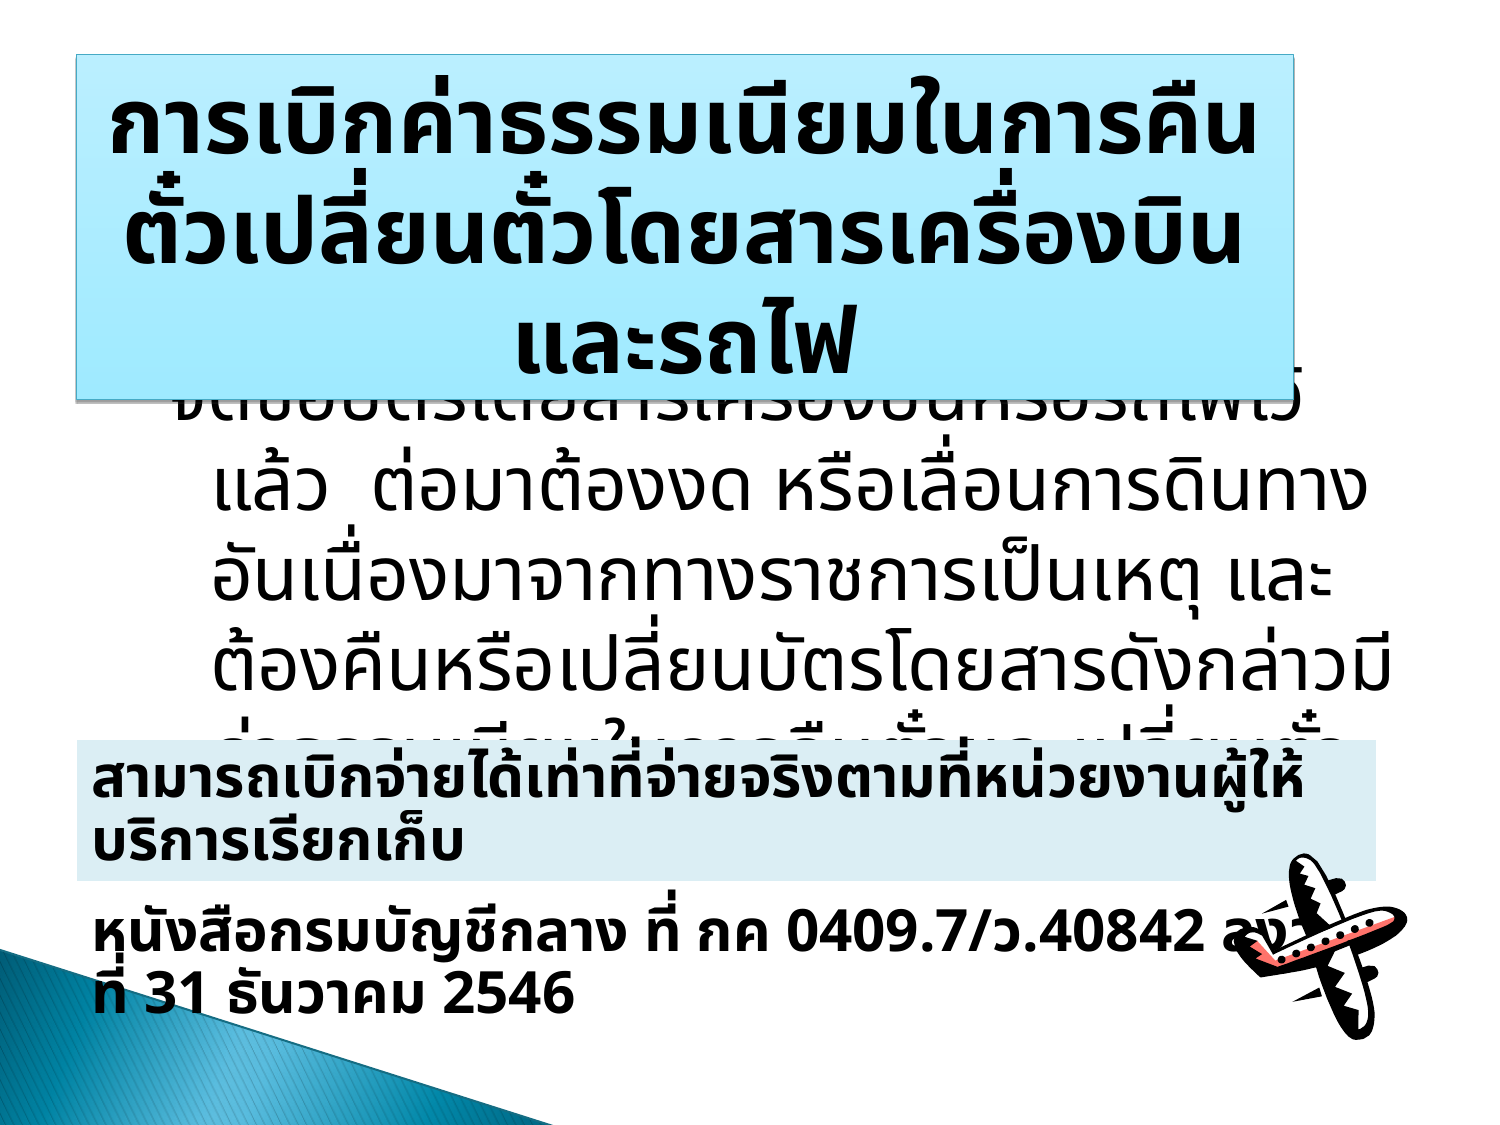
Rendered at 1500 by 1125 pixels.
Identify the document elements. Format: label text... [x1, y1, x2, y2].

list จัดซื้อบัตรโดยสารเครื่องบินหรือรถไฟไว้แล้ว ต่อมาต้องงด หรือเลื่อนการดินทาง อันเนื่องมาจากทางราชการเป็นเหตุ และต้องคืนหรือเปลี่ยนบัตรโดยสารดังกล่าวมีค่าธรรมเนียมในการคืนตั๋วและเปลี่ยนตั๋วโดยสารเครื่องบินหรือรถไฟกรณีนี้ [75, 338, 1426, 986]
picture [1210, 822, 1453, 1073]
text_box การเบิกค่าธรรมเนียมในการคืนตั๋วเปลี่ยนตั๋วโดยสารเครื่องบินและรถไฟ [76, 54, 1294, 292]
text_box หนังสือกรมบัญชีกลาง ที่ กค 0409.7/ว.40842 ลงวันที่ 31 ธันวาคม 2546 [77, 893, 1288, 1034]
text_box สามารถเบิกจ่ายได้เท่าที่จ่ายจริงตามที่หน่วยงานผู้ให้บริการเรียกเก็บ [77, 740, 1376, 881]
